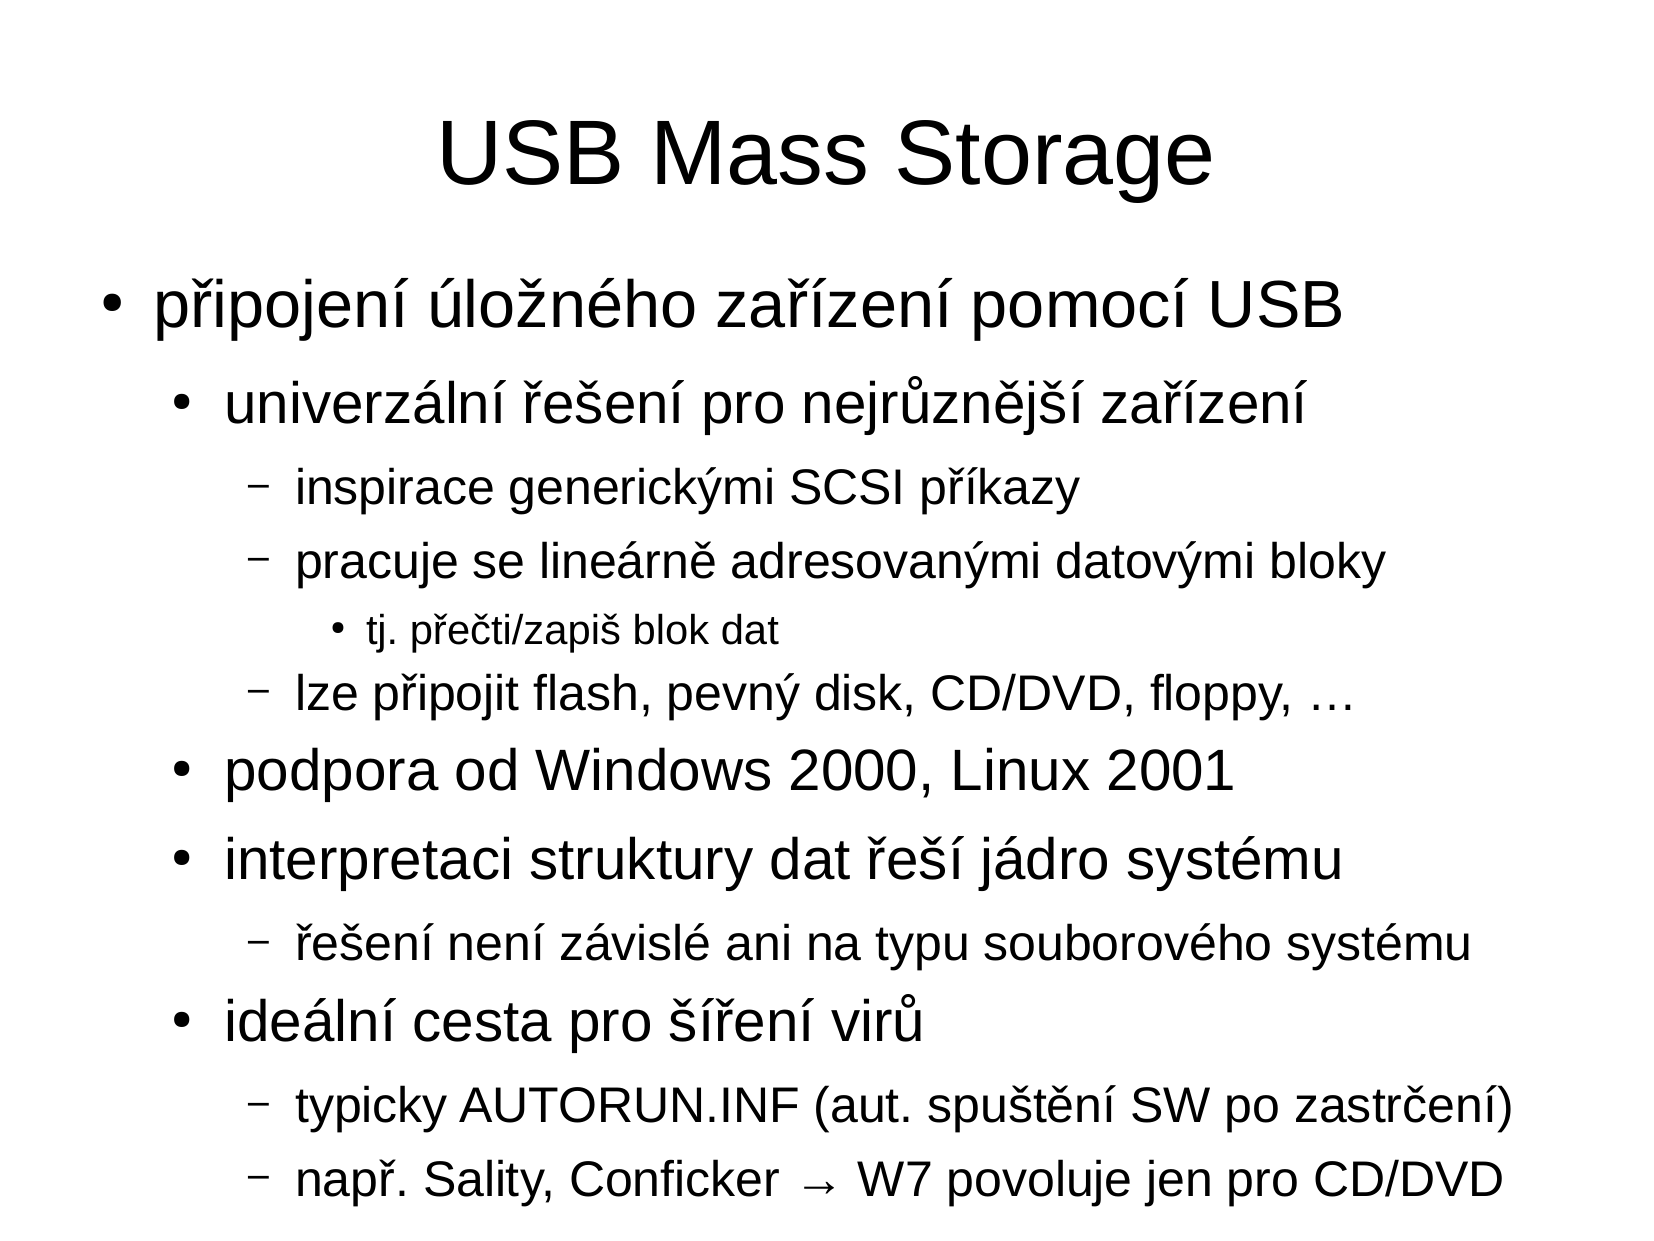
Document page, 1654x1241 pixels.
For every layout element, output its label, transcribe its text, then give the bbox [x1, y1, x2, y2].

title USB Mass Storage [82, 56, 1571, 250]
list připojení úložného zařízení pomocí USB univerzální řešení pro nejrůznější zařízení inspirace generickými SCSI příkazy pracuje se lineárně adresovanými datovými bloky tj. přečti/zapiš blok dat lze připojit flash, pevný disk, CD/DVD, floppy, … podpora od Windows 2000, Linux 2001 interpretaci struktury dat řeší jádro systému řešení není závislé ani na typu souborového systému ideální cesta pro šíření virů typicky AUTORUN.INF (aut. spuštění SW po zastrčení) např. Sality, Conficker → W7 povoluje jen pro CD/DVD [82, 266, 1571, 1207]
